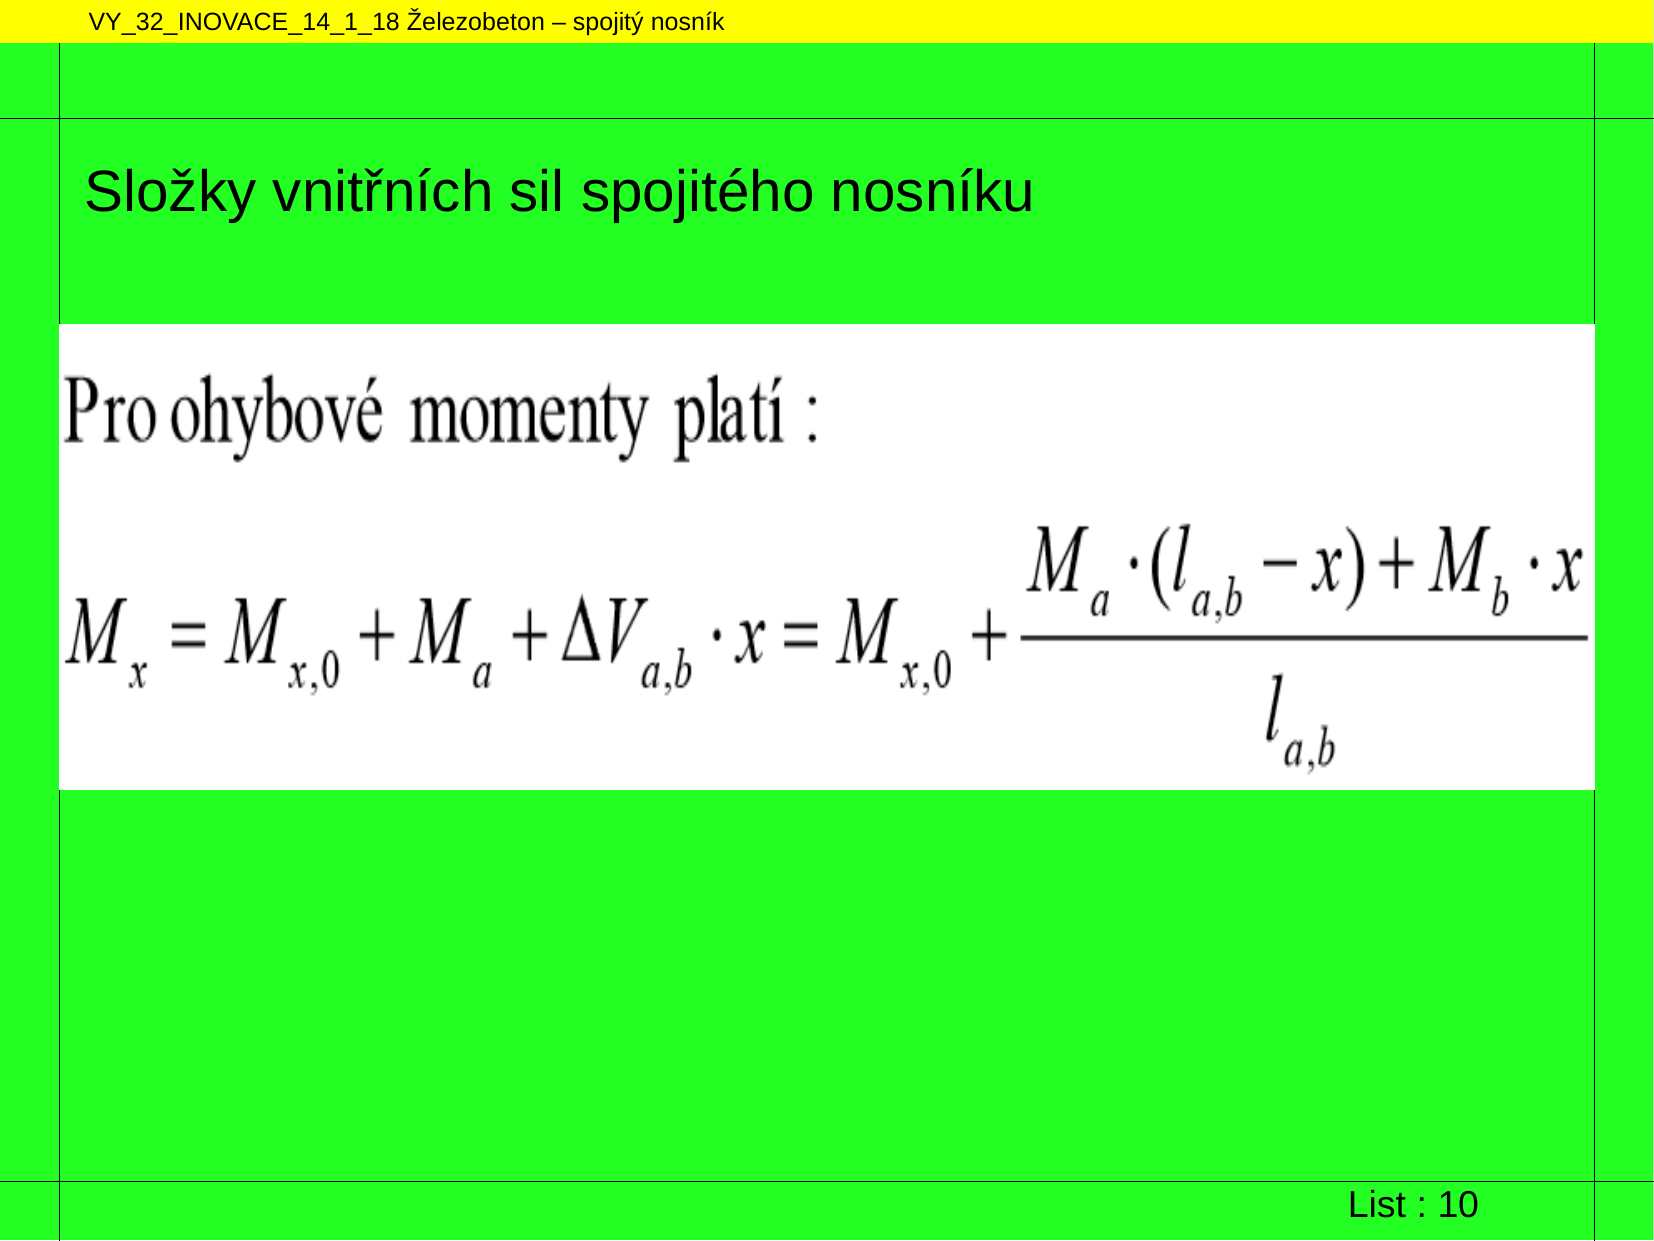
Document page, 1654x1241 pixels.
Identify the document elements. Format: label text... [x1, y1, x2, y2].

text_box List : <číslo> [1357, 1176, 1599, 1241]
text_box Složky vnitřních sil spojitého nosníku [70, 150, 1595, 231]
text_box VY_32_INOVACE_14_1_18 Železobeton – spojitý nosník [0, 0, 1654, 43]
picture [59, 324, 1595, 791]
